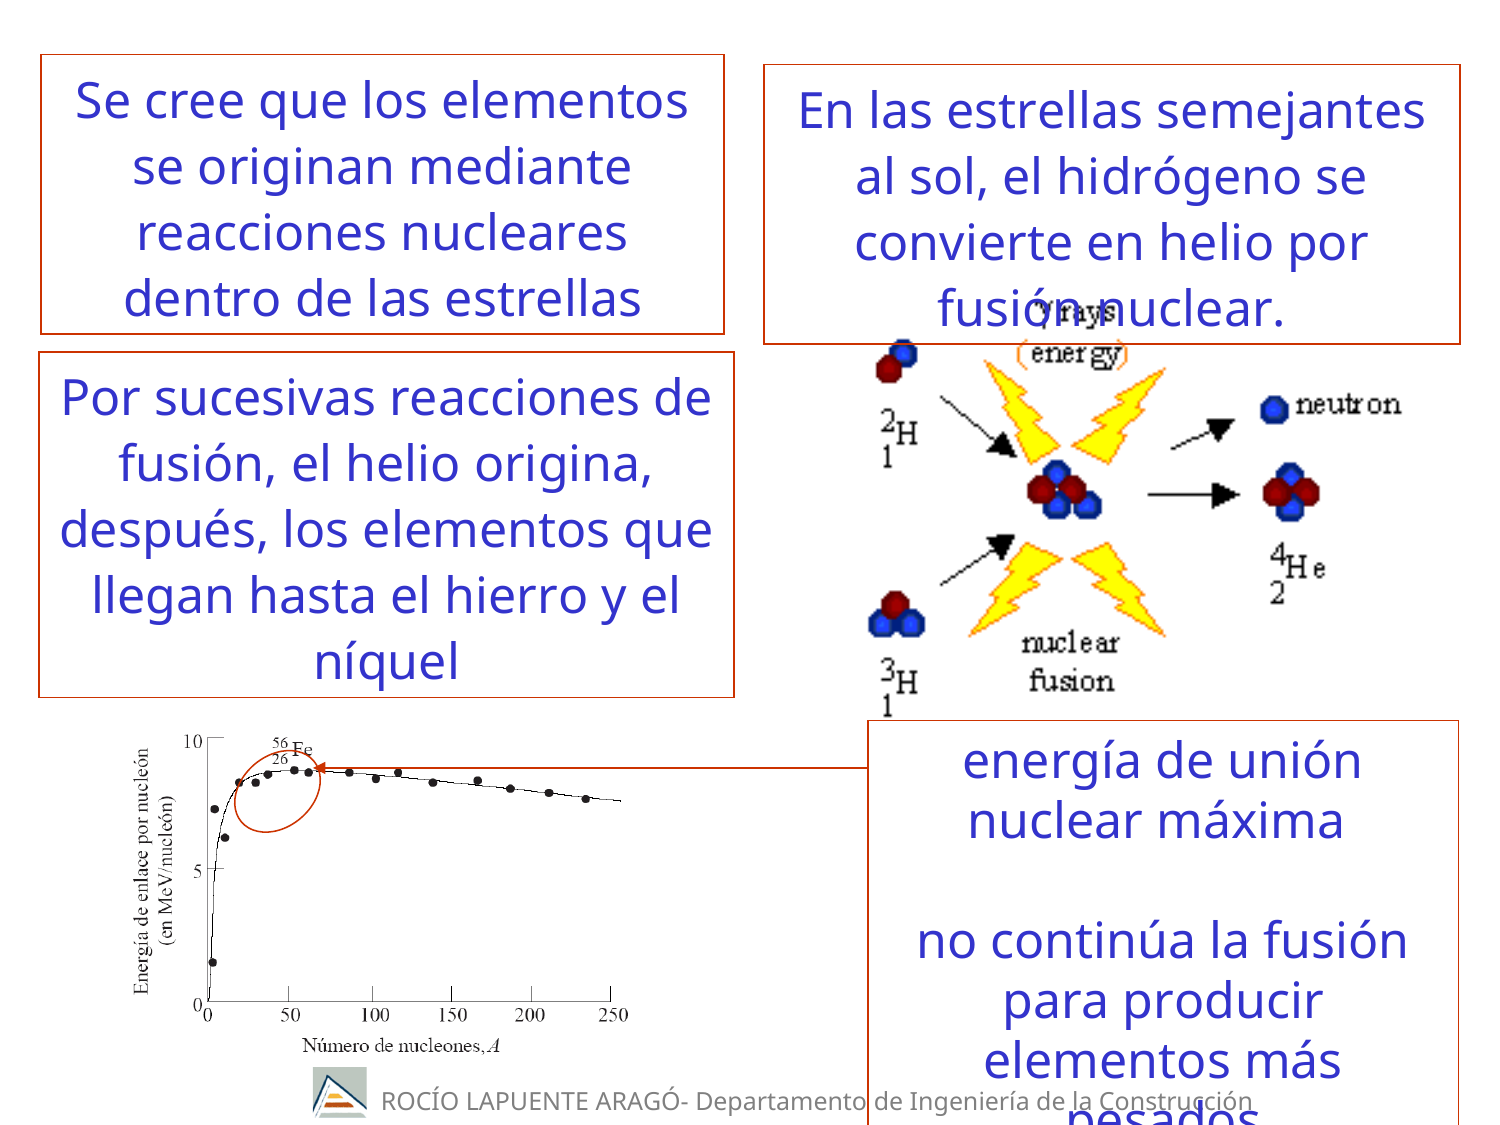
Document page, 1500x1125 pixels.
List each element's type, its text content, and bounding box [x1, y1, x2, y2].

picture [836, 344, 1415, 733]
picture [97, 708, 645, 1064]
text_box energía de unión nuclear máxima no continúa la fusión para producir elementos más pesados [868, 720, 1459, 1125]
text_box Por sucesivas reacciones de fusión, el helio origina, después, los elementos que llegan hasta el hierro y el níquel [39, 352, 735, 698]
text_box En las estrellas semejantes al sol, el hidrógeno se convierte en helio por fusión nuclear. [763, 64, 1461, 344]
picture [236, 752, 319, 831]
text_box Se cree que los elementos se originan mediante reacciones nucleares dentro de las estrellas [41, 54, 725, 334]
